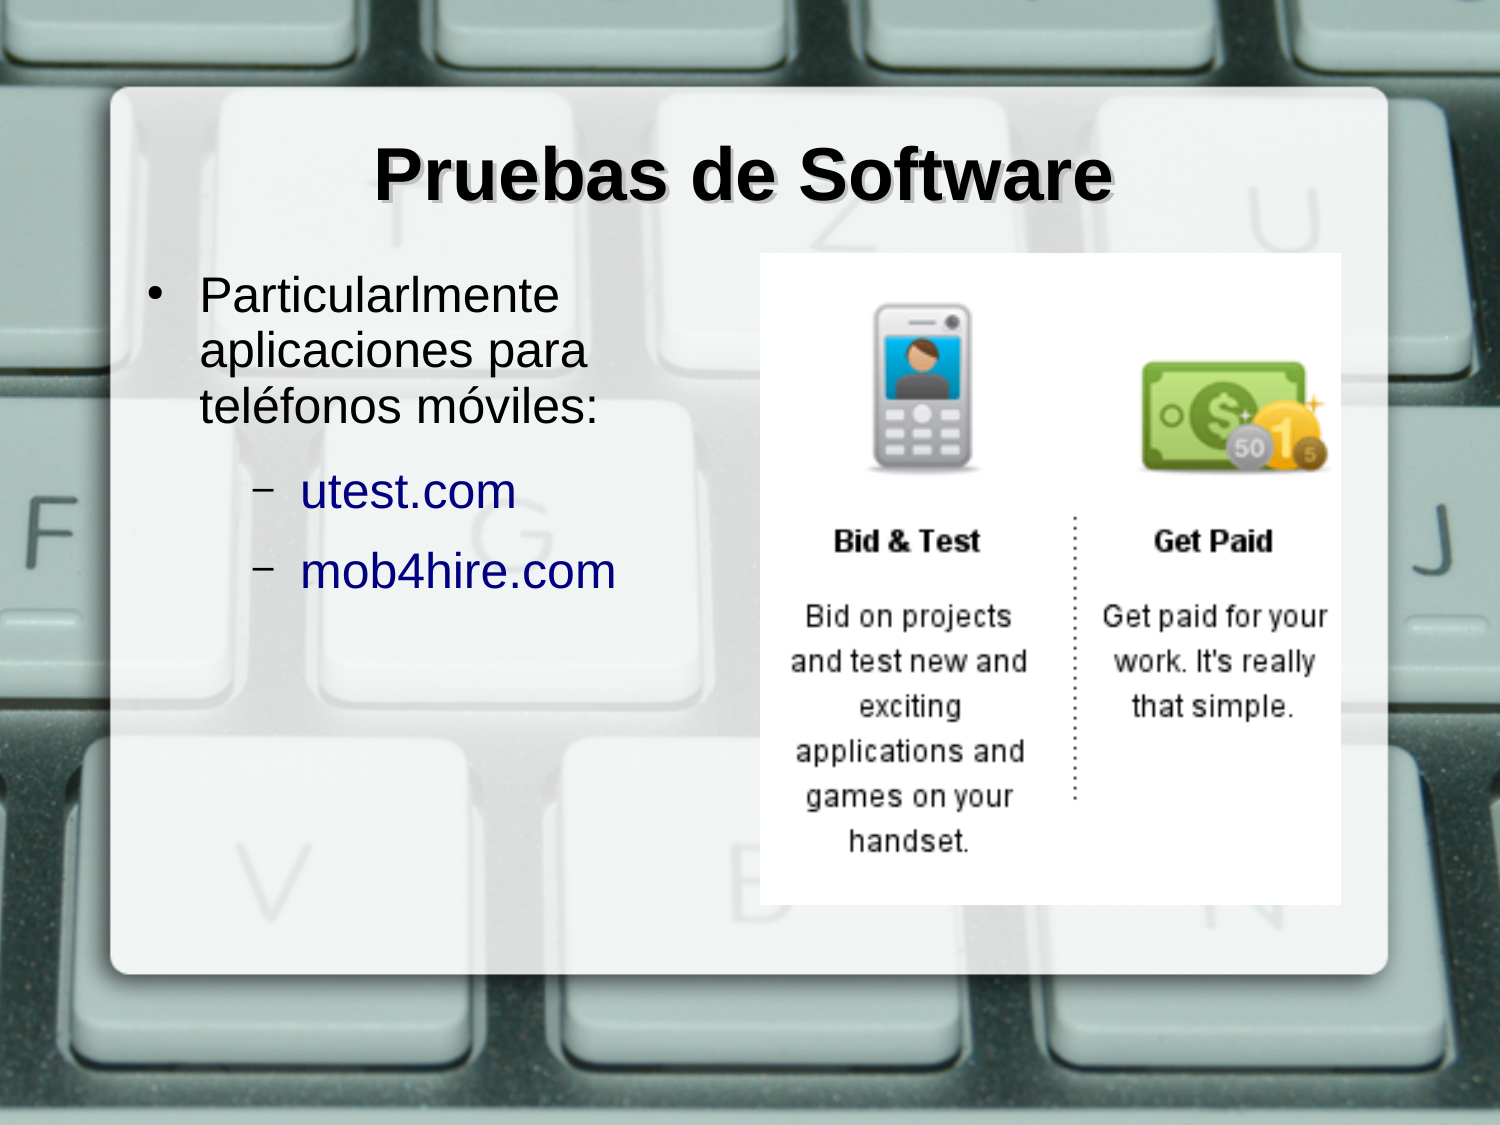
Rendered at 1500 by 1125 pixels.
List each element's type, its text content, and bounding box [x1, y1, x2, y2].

list Particularlmente aplicaciones para teléfonos móviles: utest.com mob4hire.com [128, 266, 726, 1007]
title Pruebas de Software [123, 106, 1367, 242]
picture [0, 0, 1500, 1125]
